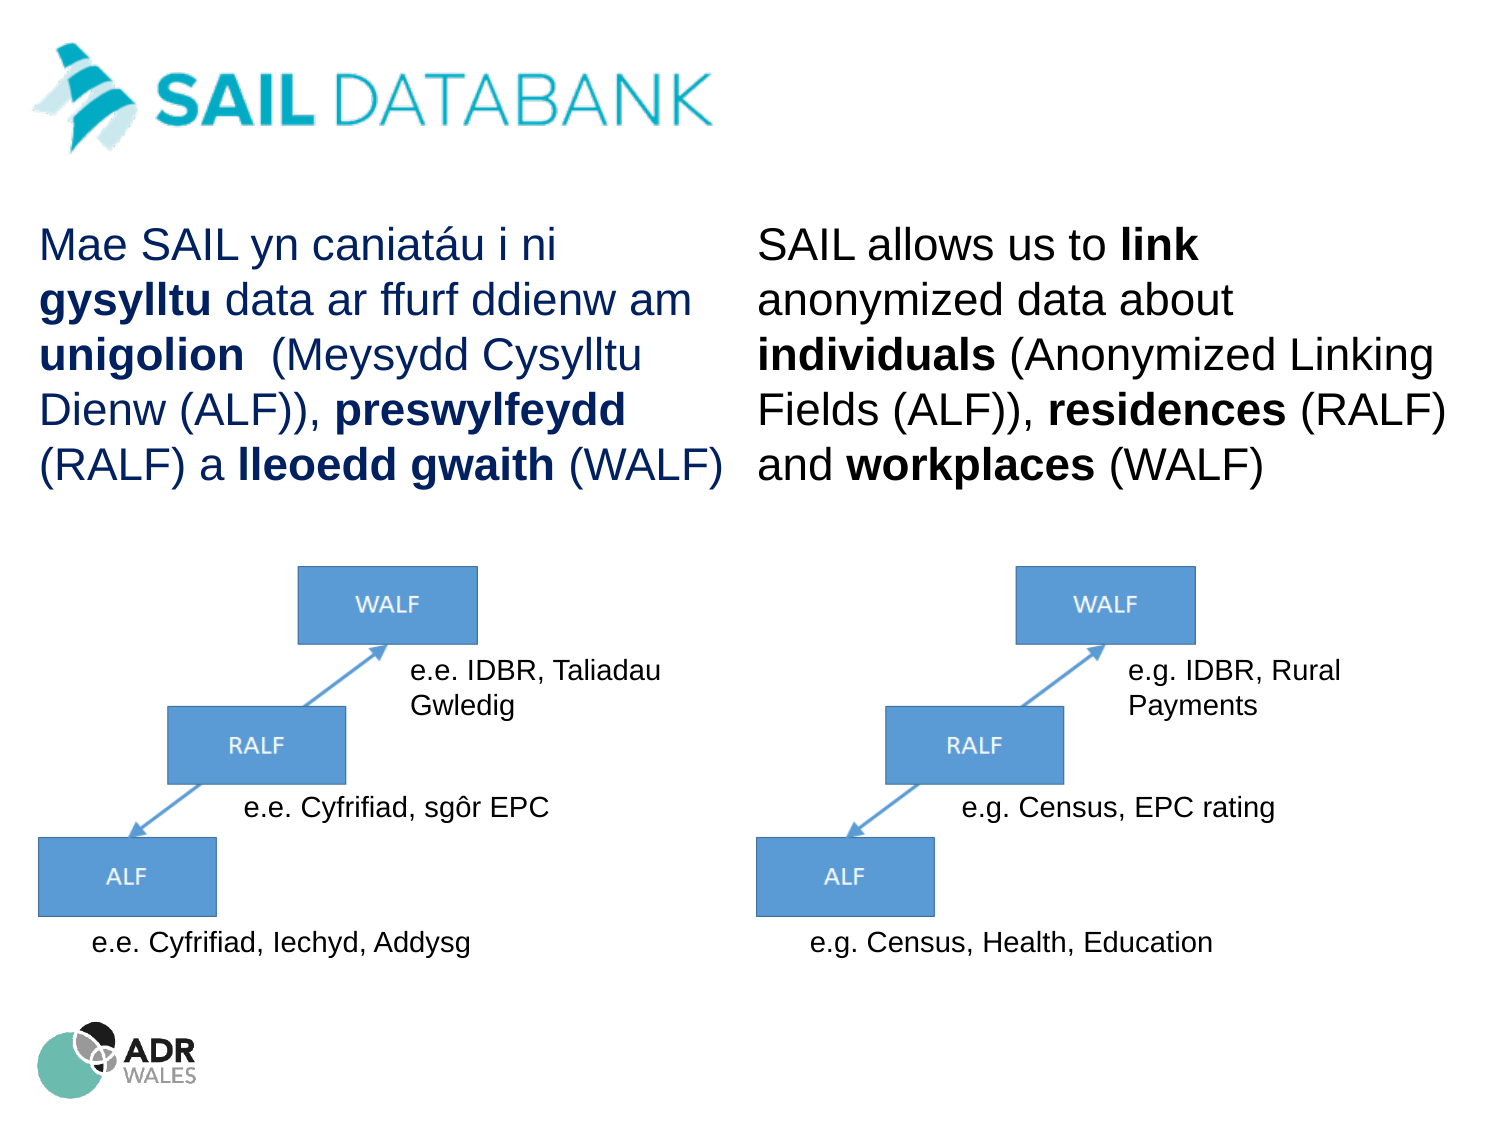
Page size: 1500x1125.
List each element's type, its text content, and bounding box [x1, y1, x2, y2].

text_box e.g. Census, Health, Education [794, 915, 1234, 966]
text_box e.e. Cyfrifiad, sgôr EPC [228, 780, 575, 832]
text_box e.g. Census, EPC rating [946, 780, 1293, 832]
picture [12, 1011, 223, 1111]
text_box Mae SAIL yn caniatáu i ni gysylltu data ar ffurf ddienw am unigolion (Meysydd Cysylltu Dienw (ALF)), preswylfeydd (RALF) a lleoedd gwaith (WALF) [23, 207, 755, 501]
text_box e.g. IDBR, Rural Payments [1113, 644, 1489, 695]
text_box SAIL allows us to link anonymized data about individuals (Anonymized Linking Fields (ALF)), residences (RALF) and workplaces (WALF) [755, 207, 1473, 501]
text_box e.e. IDBR, Taliadau Gwledig [394, 644, 771, 695]
picture [38, 566, 478, 918]
text_box e.e. Cyfrifiad, Iechyd, Addysg [76, 915, 516, 966]
picture [1133, 697, 1143, 705]
picture [28, 42, 716, 158]
picture [756, 566, 1196, 918]
